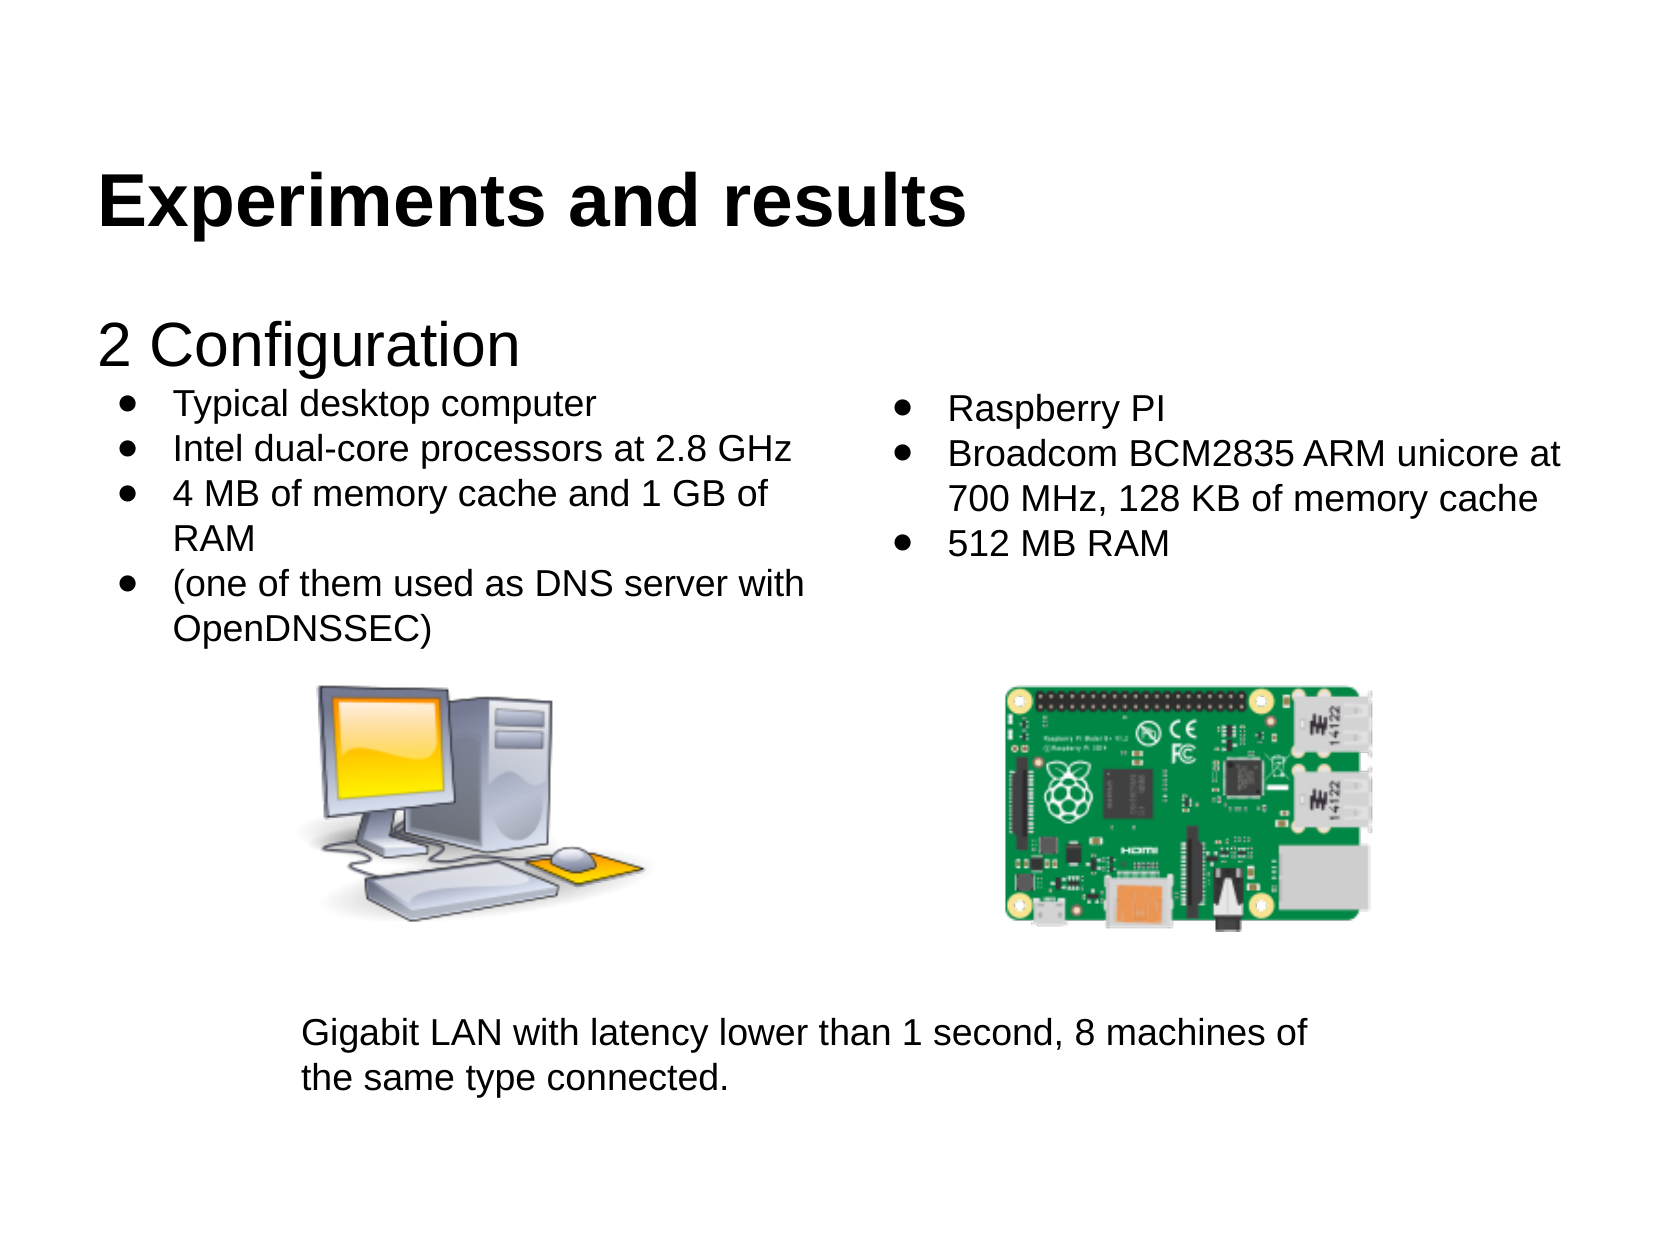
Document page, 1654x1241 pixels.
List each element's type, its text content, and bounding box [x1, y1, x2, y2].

picture [1004, 684, 1376, 932]
title Experiments and results [82, 49, 1571, 257]
list Raspberry PI Broadcom BCM2835 ARM unicore at 700 MHz, 128 KB of memory cache 512 MB RAM [857, 323, 1606, 1222]
list 2 Configuration Typical desktop computer Intel dual-core processors at 2.8 GHz 4 MB of memory cache and 1 GB of RAM (one of them used as DNS server with OpenDNSSEC) [82, 289, 831, 1188]
text_box Gigabit LAN with latency lower than 1 second, 8 machines of the same type connected. [285, 993, 1358, 1104]
picture [291, 614, 662, 985]
